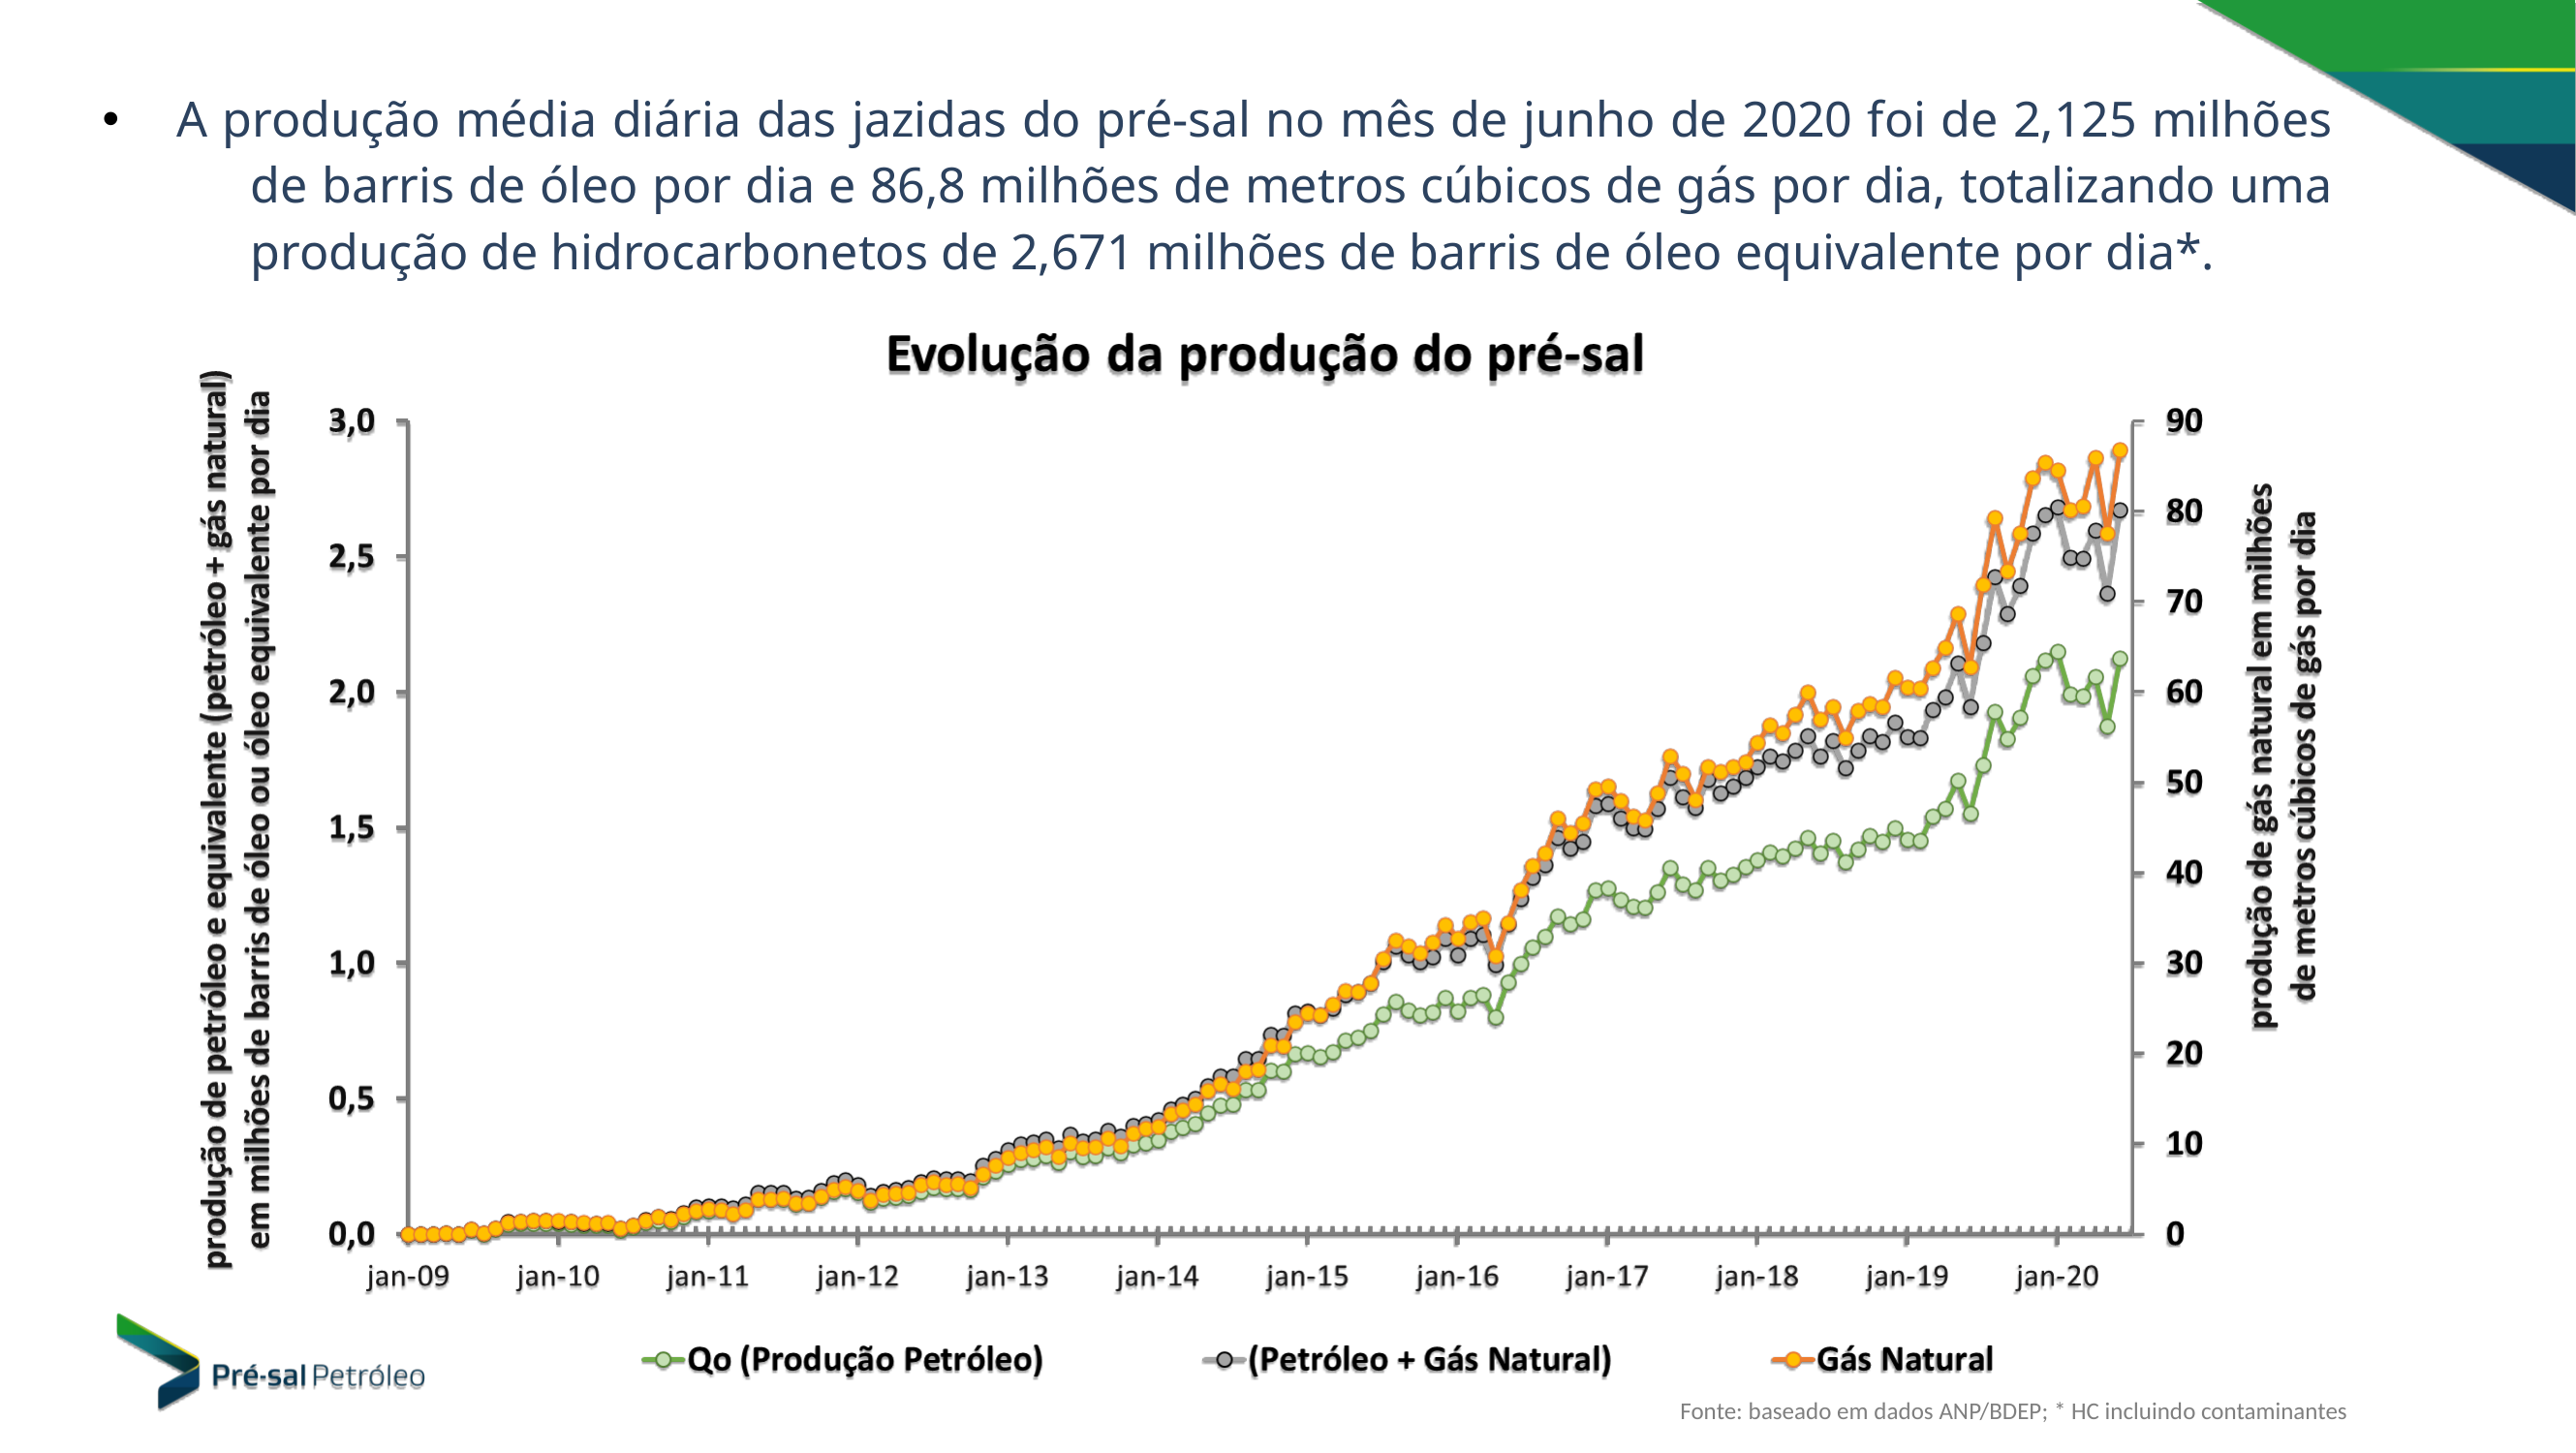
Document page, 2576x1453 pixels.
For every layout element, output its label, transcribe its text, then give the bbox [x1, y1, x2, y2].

text_box A produção média diária das jazidas do pré-sal no mês de junho de 2020 foi de 2,125 milhões de barris de óleo por dia e 86,8 milhões de metros cúbicos de gás por dia, totalizando uma produção de hidrocarbonetos de 2,671 milhões de barris de óleo equivalente por dia*. [87, 77, 2349, 324]
picture [164, 324, 2349, 1433]
text_box Fonte: baseado em dados ANP/BDEP; * HC incluindo contaminantes [1665, 1388, 2374, 1433]
